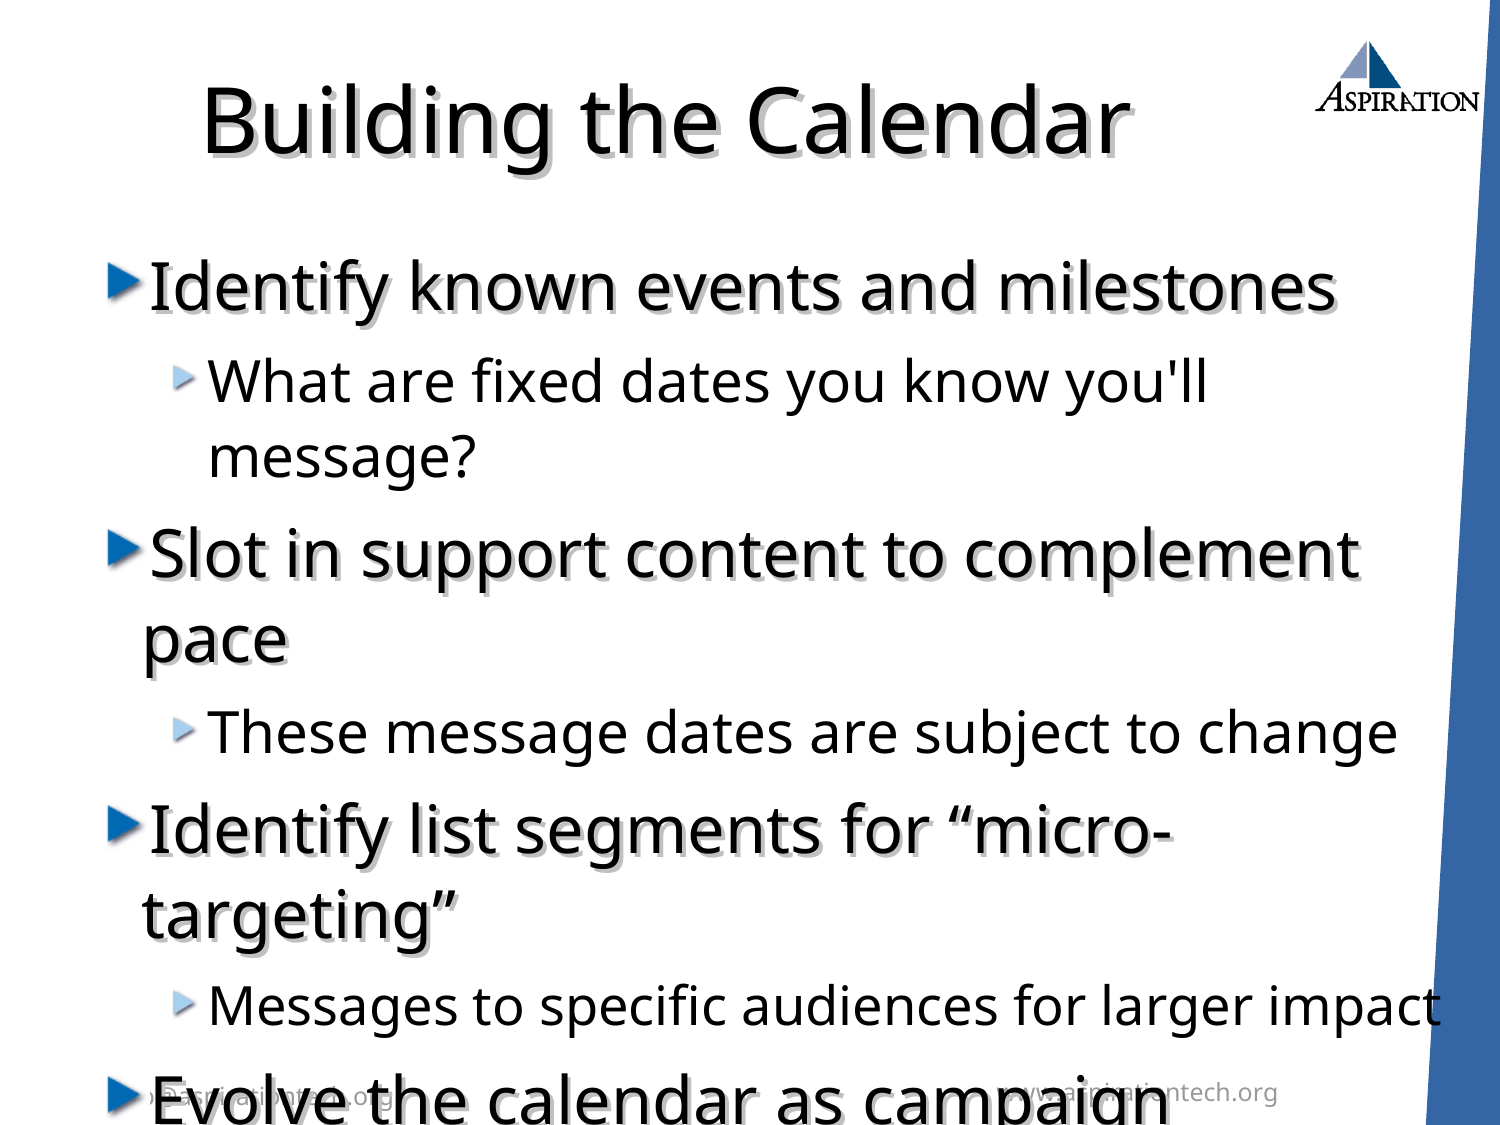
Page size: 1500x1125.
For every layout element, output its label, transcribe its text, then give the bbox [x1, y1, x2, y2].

picture [105, 1072, 150, 1123]
picture [1315, 41, 1480, 120]
title Building the Calendar [49, 19, 1284, 206]
list Identify known events and milestones What are fixed dates you know you'll message? Slot in support content to complement pace These message dates are subject to change Identify list segments for “micro-targeting” Messages to specific audiences for larger impact Evolve the calendar as campaign develops Remain flexible, adapt to feedback & results [49, 238, 1447, 1068]
